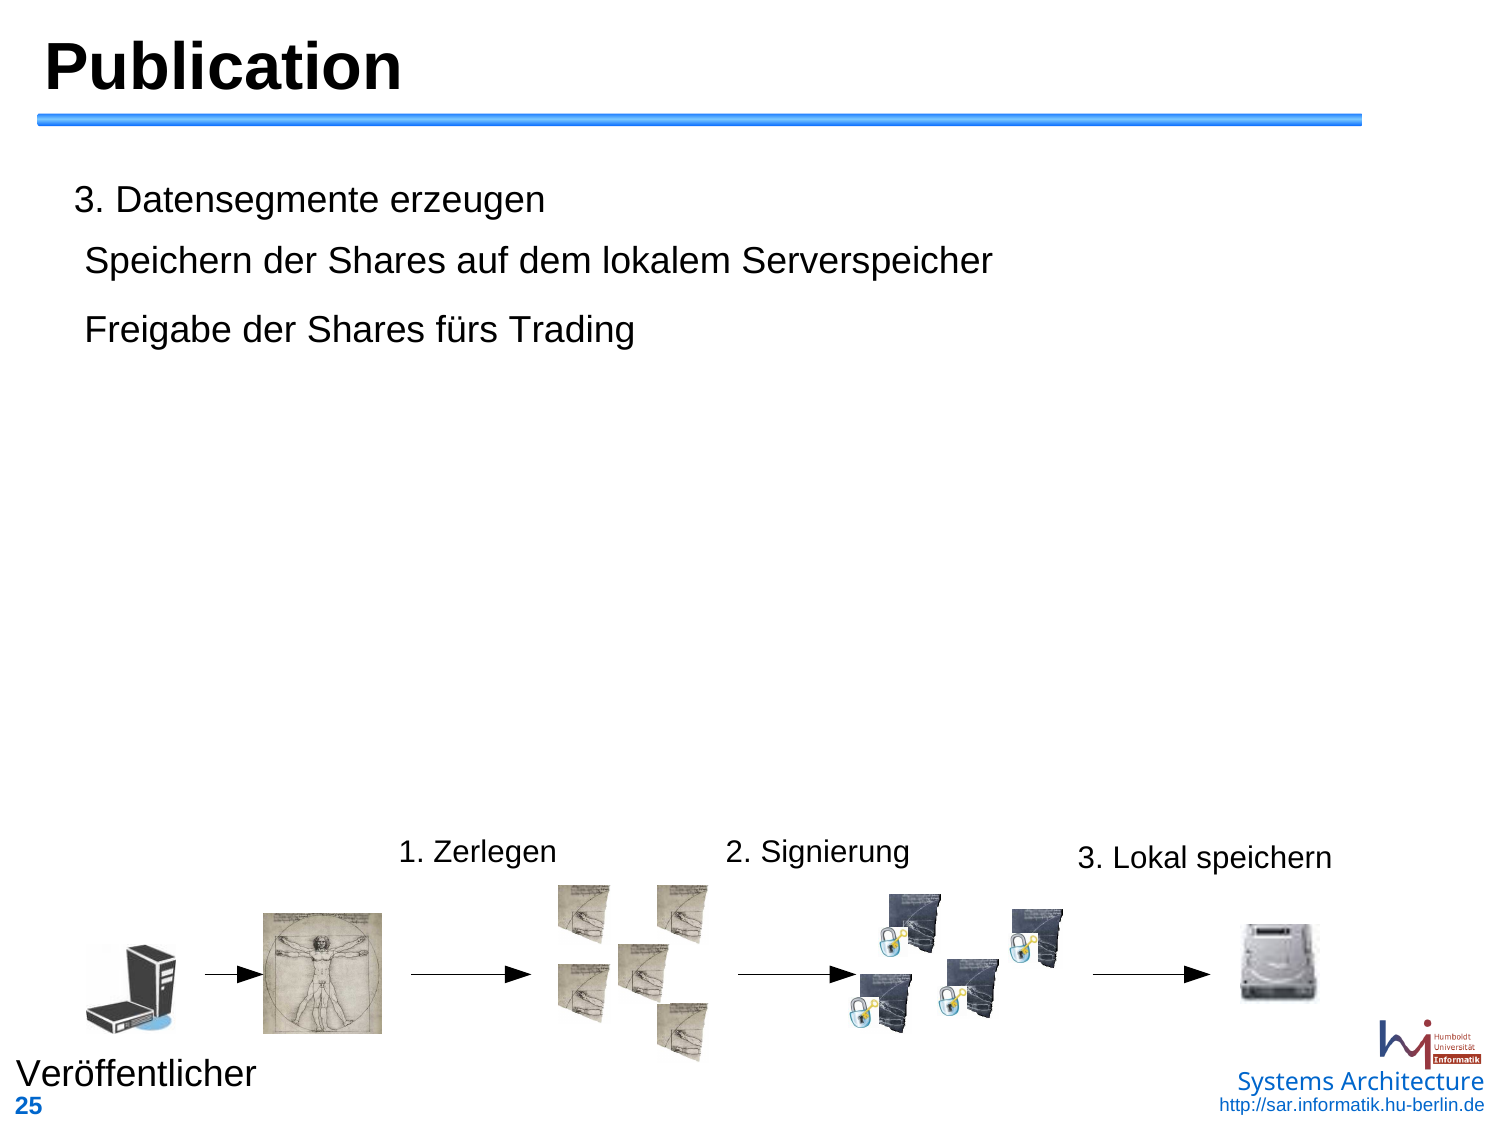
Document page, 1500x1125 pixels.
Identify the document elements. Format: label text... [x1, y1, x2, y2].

text_box Freigabe der Shares fürs Trading [59, 301, 660, 359]
picture [878, 894, 941, 957]
picture [848, 974, 912, 1034]
text_box 3. Datensegmente erzeugen [59, 171, 572, 229]
picture [558, 964, 611, 1024]
picture [1240, 924, 1320, 1004]
text_box Veröffentlicher [1, 1045, 272, 1103]
text_box Speichern der Shares auf dem lokalem Serverspeicher [59, 232, 1447, 290]
picture [1376, 1016, 1483, 1071]
picture [1008, 909, 1063, 969]
text_box 3. Lokal speichern [1062, 832, 1349, 883]
picture [558, 885, 611, 945]
picture [618, 885, 709, 1063]
picture [263, 913, 382, 1034]
text_box 1. Zerlegen [383, 826, 591, 877]
text_box 2. Signierung [710, 826, 926, 877]
picture [86, 944, 176, 1034]
title Publication [29, 20, 1500, 114]
picture [937, 959, 999, 1019]
